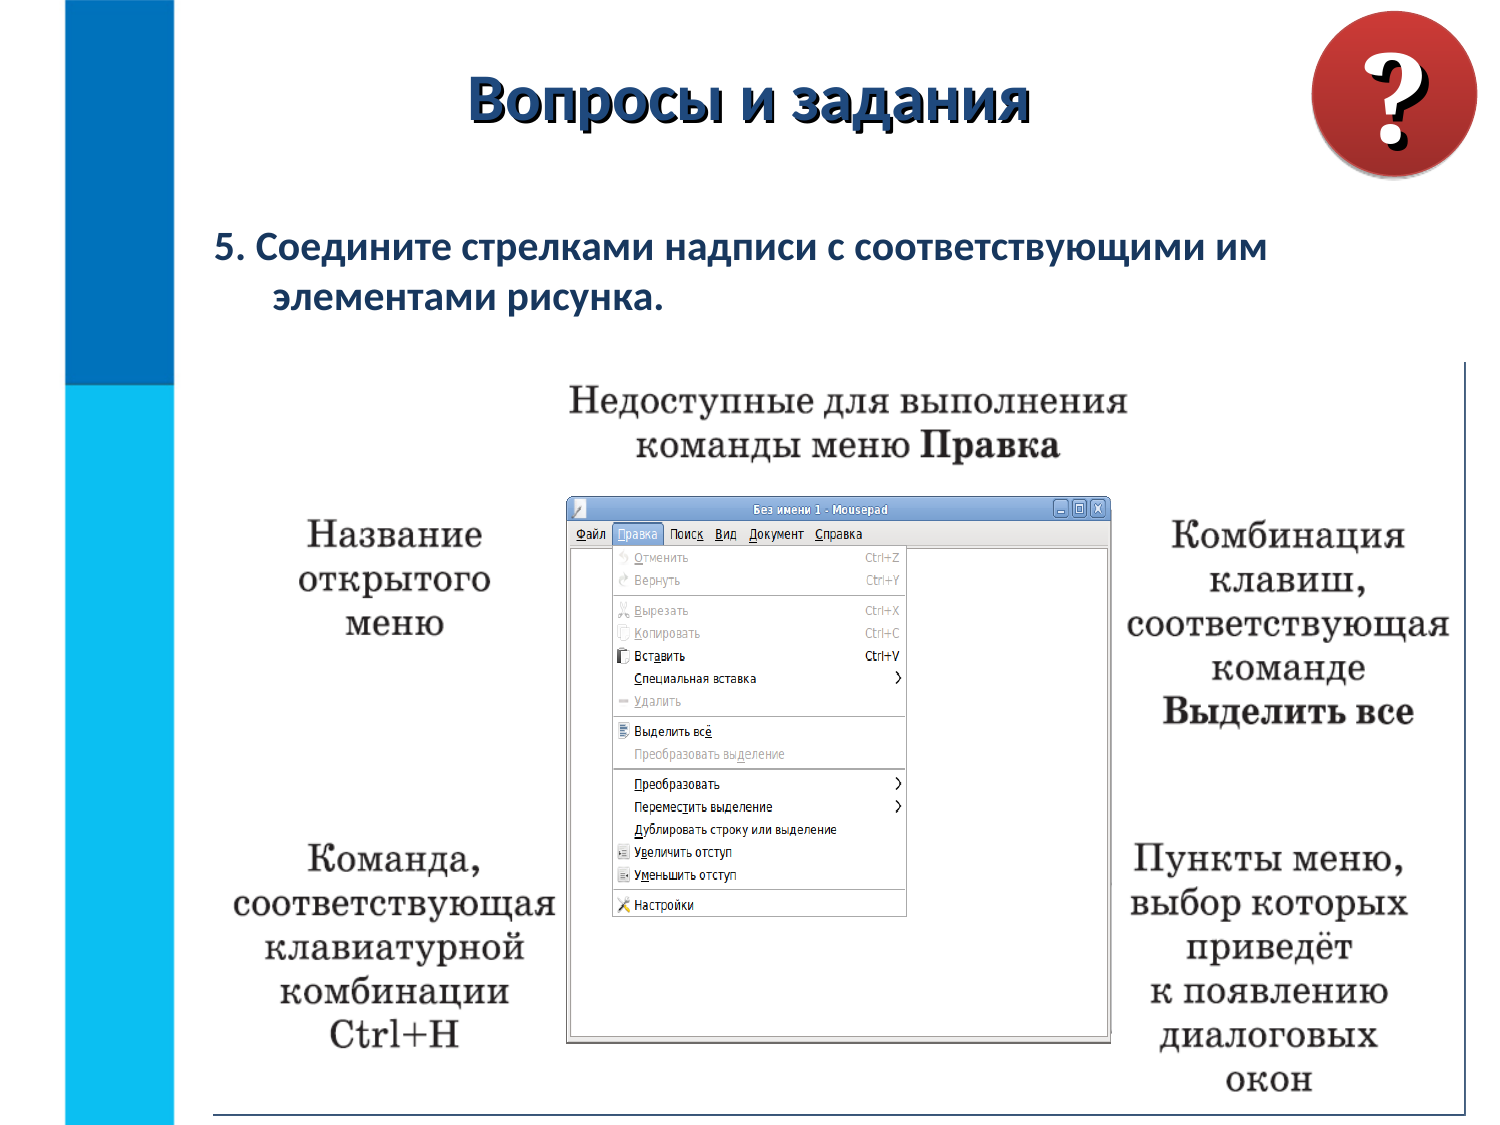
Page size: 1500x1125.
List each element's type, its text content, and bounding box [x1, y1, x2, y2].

picture [0, 0, 1500, 1125]
text_box 5. Соедините стрелками надписи с соответствующими им элементами рисунка. [199, 210, 1489, 364]
text_box ? [1312, 11, 1477, 176]
text_box Вопросы и задания [75, 0, 1426, 188]
